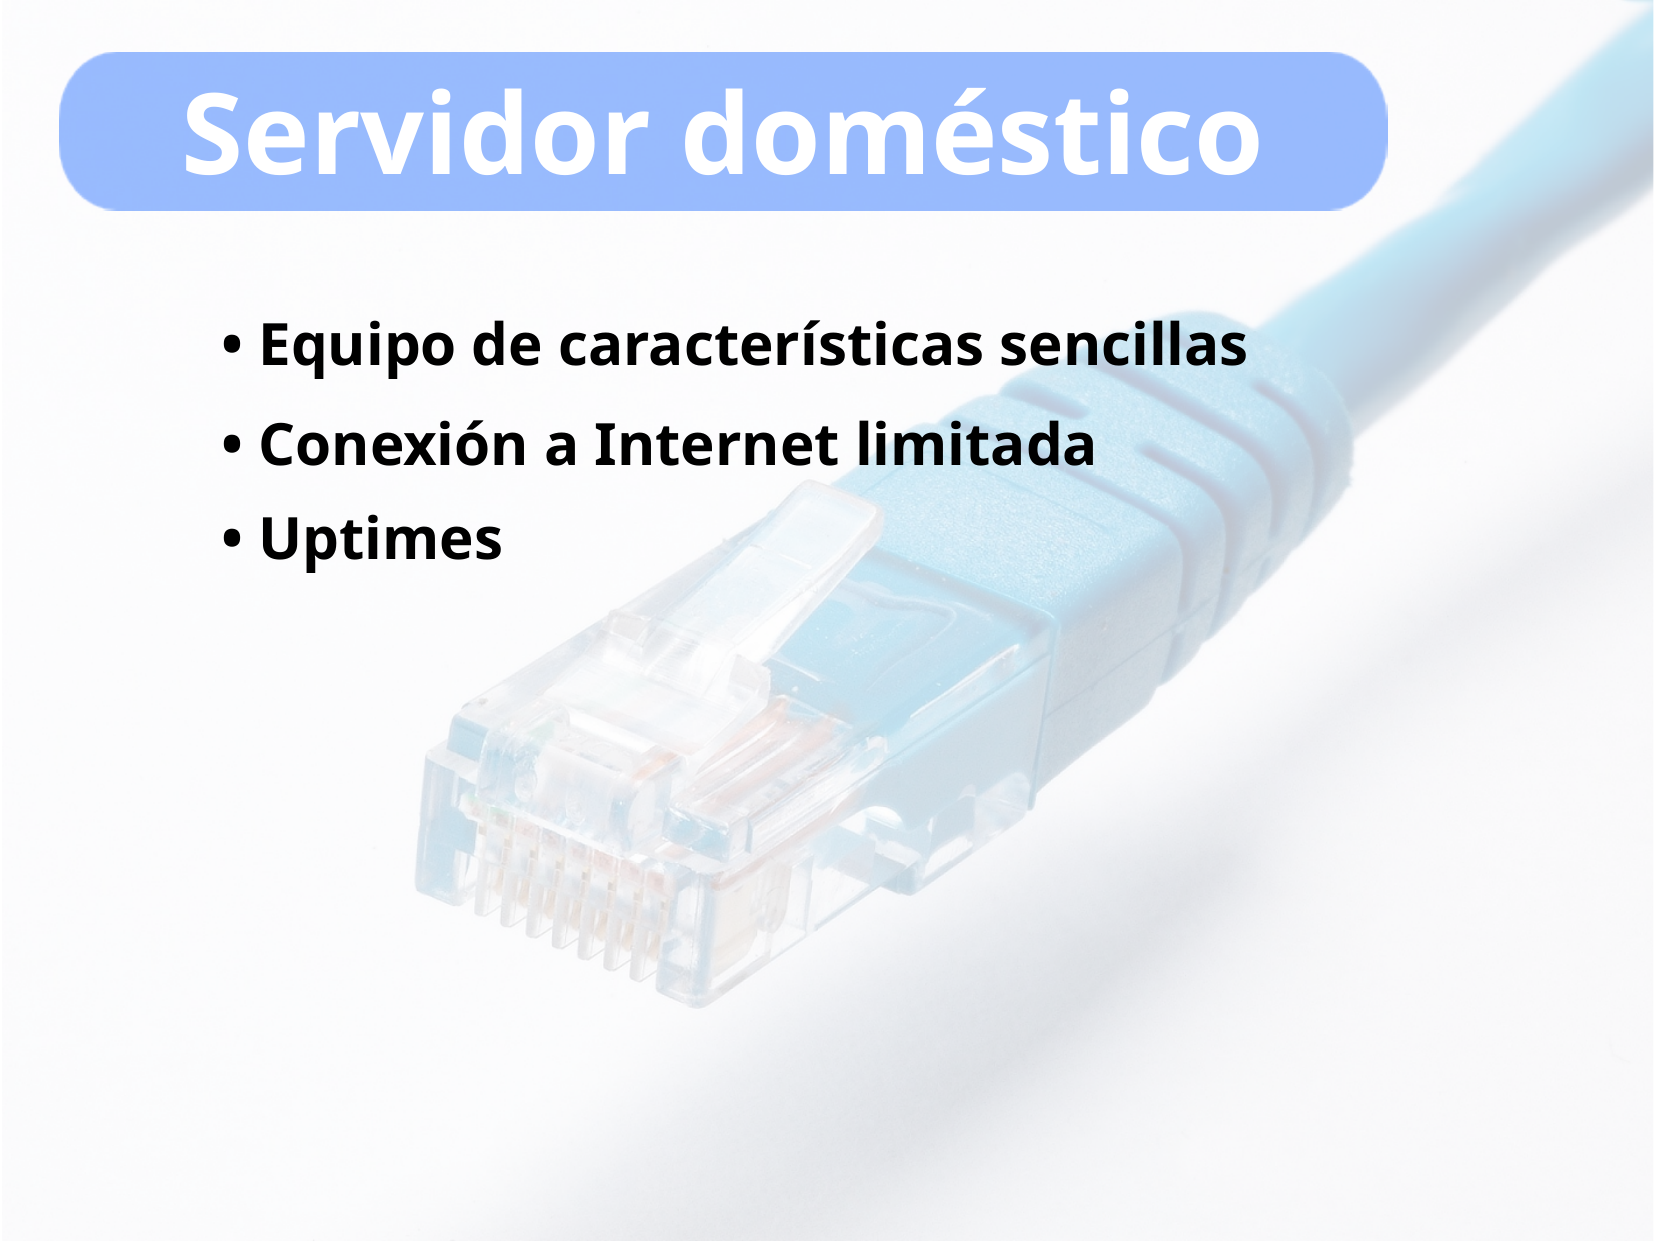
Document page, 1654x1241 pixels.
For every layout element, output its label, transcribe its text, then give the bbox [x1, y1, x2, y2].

text_box • Uptimes [206, 490, 1388, 583]
picture [2, 0, 1654, 1241]
text_box • Conexión a Internet limitada [206, 395, 1182, 488]
text_box • Equipo de características sencillas [206, 295, 1359, 388]
